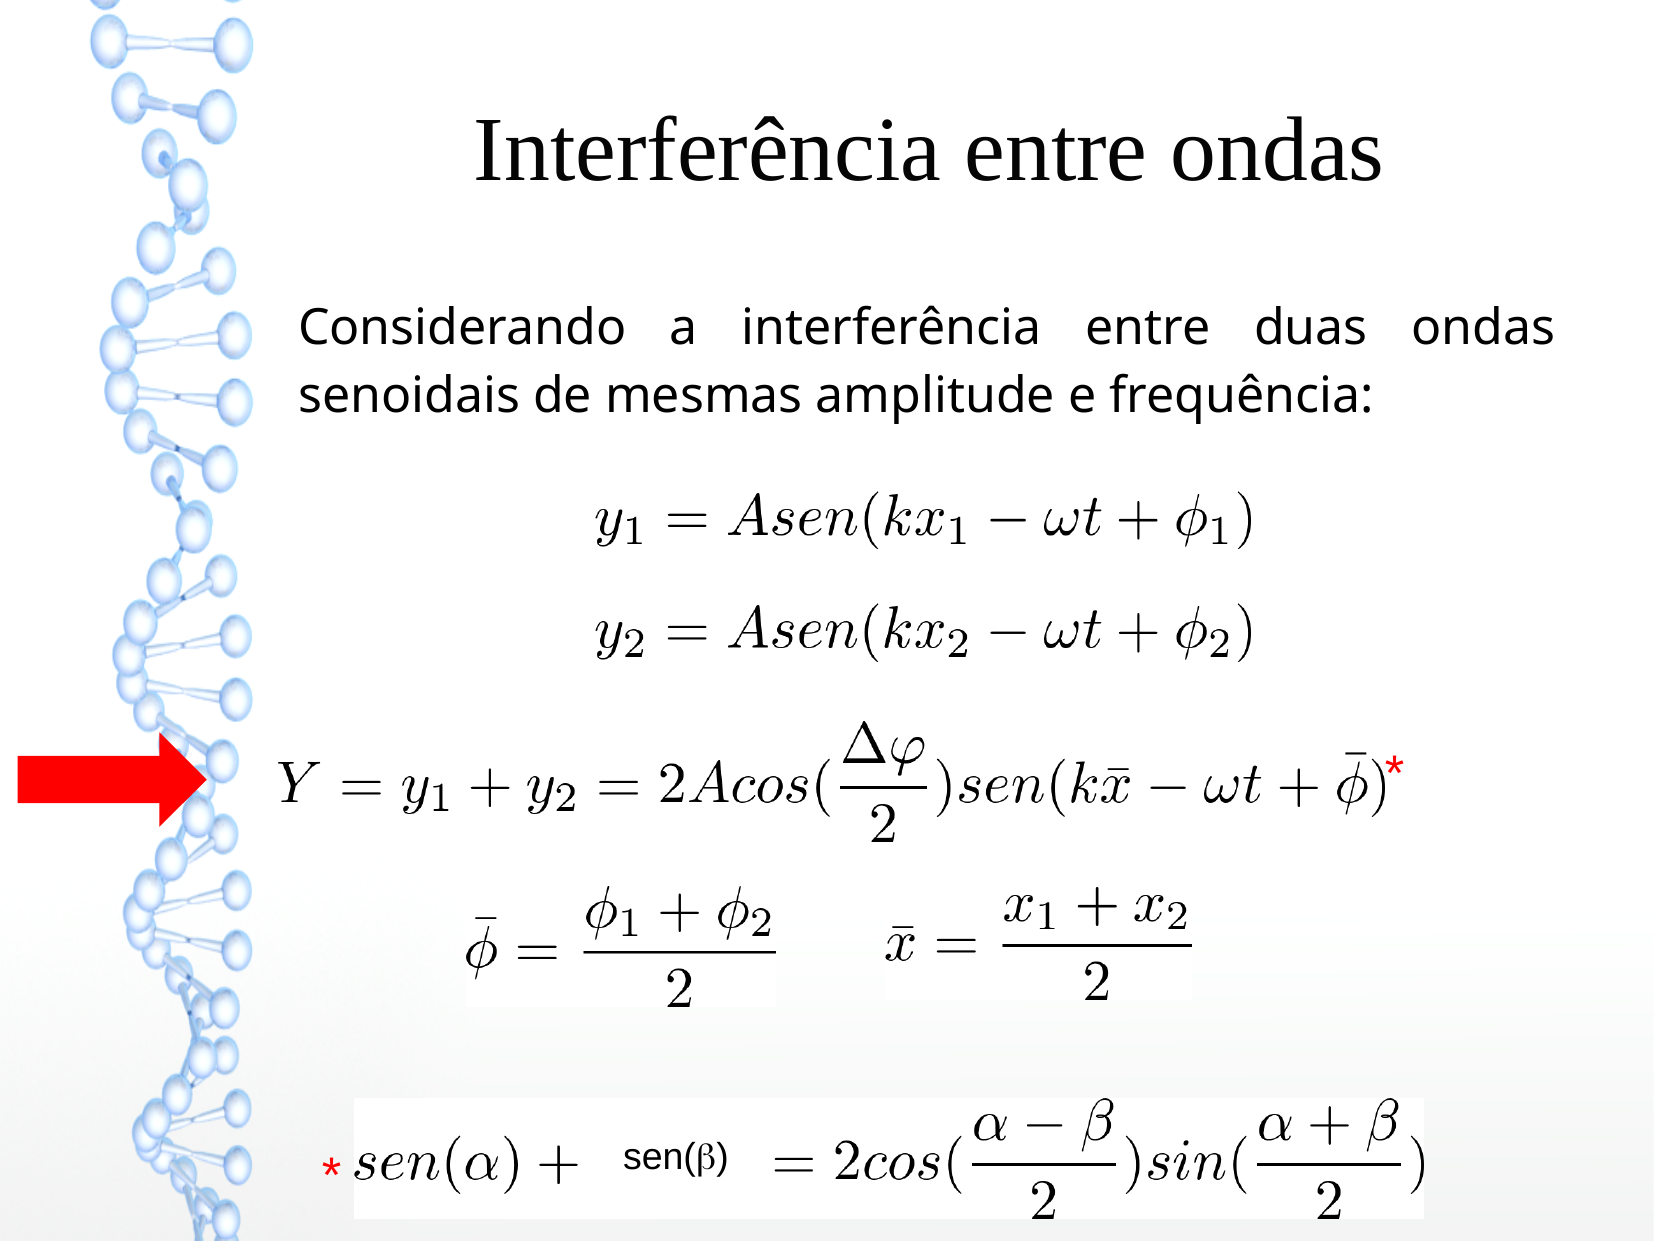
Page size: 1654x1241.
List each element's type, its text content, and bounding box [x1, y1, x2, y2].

text_box [590, 1126, 756, 1205]
text_box [17, 732, 207, 827]
picture [0, 0, 1654, 1241]
title Interferência entre ondas [265, 47, 1595, 252]
text_box * [307, 1139, 438, 1211]
text_box Considerando a interferência entre duas ondas senoidais de mesmas amplitude e frequência: [283, 283, 1571, 419]
text_box * [1385, 738, 1501, 810]
text_box sen(b) [608, 1127, 744, 1192]
text_box [129, 283, 1571, 468]
